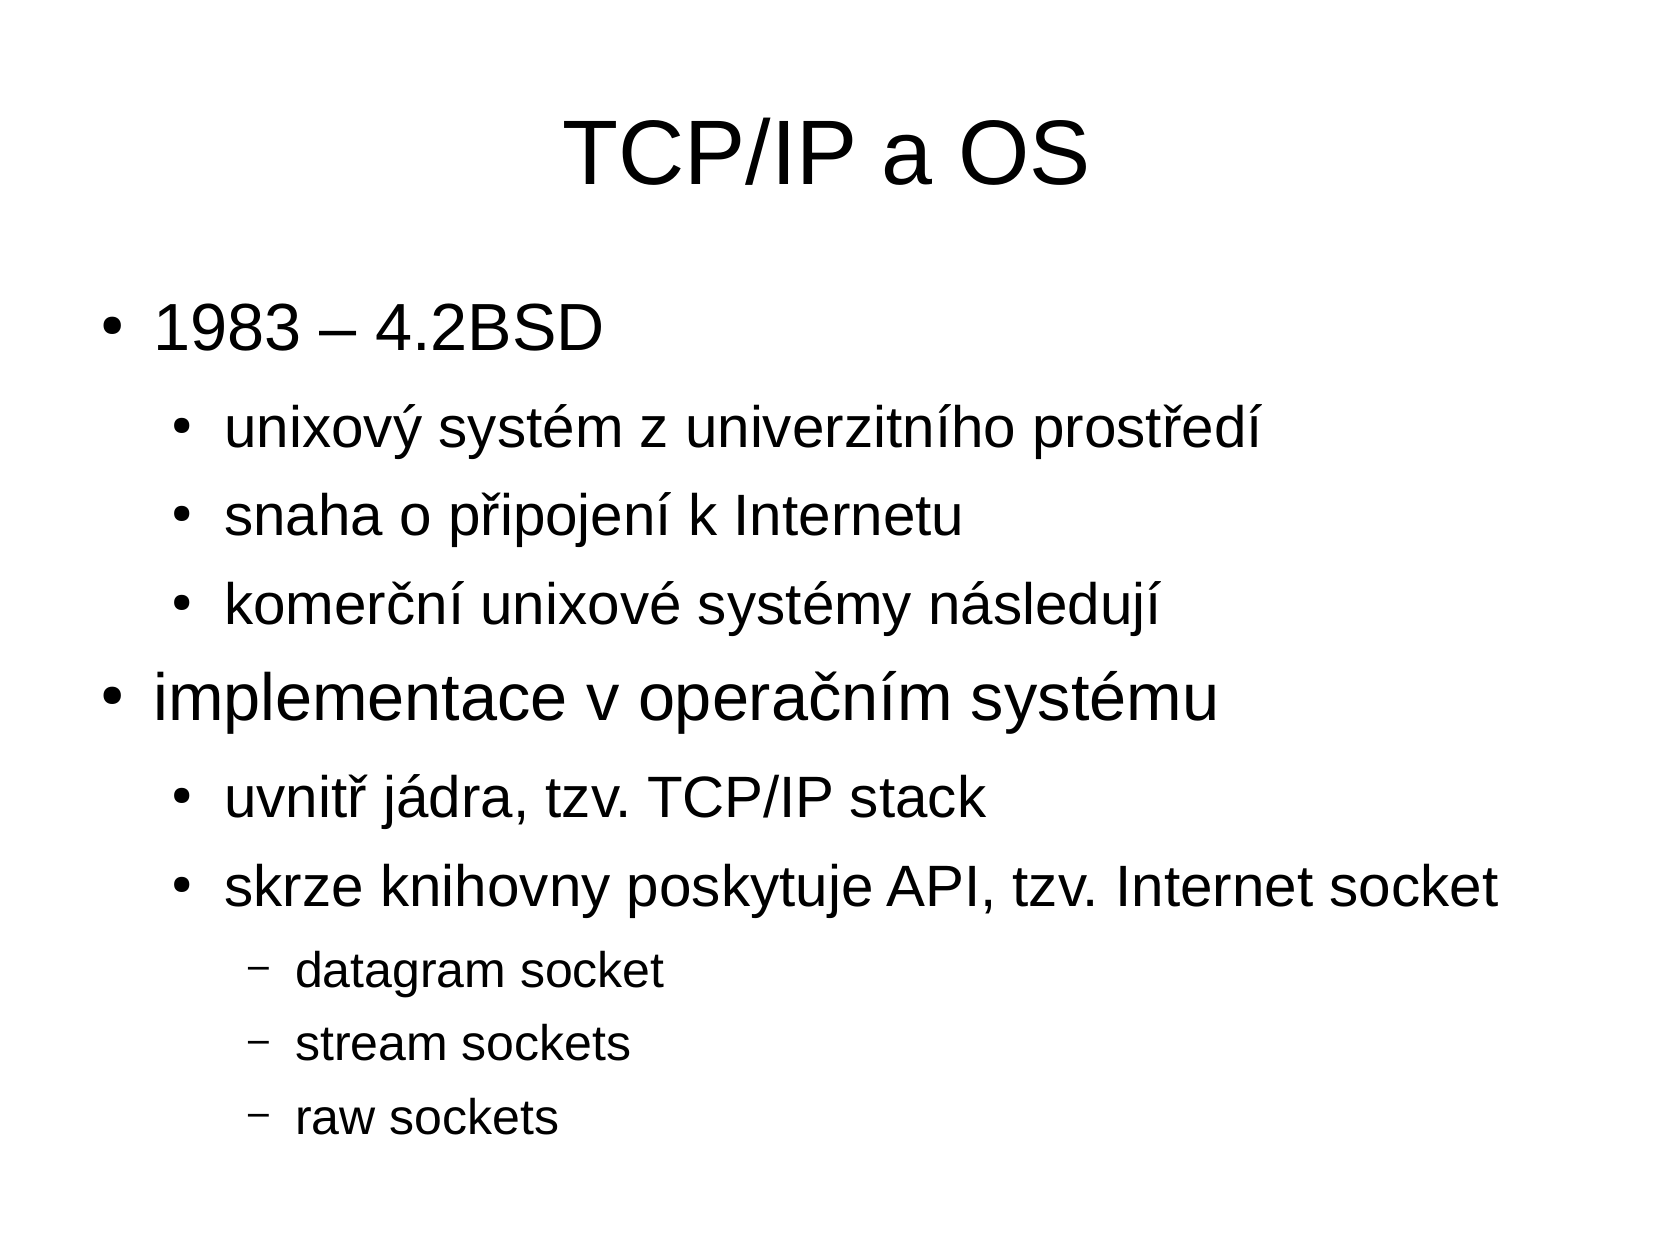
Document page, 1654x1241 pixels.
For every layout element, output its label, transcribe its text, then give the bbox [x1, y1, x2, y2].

list 1983 – 4.2BSD unixový systém z univerzitního prostředí snaha o připojení k Internetu komerční unixové systémy následují implementace v operačním systému uvnitř jádra, tzv. TCP/IP stack skrze knihovny poskytuje API, tzv. Internet socket datagram socket stream sockets raw sockets [82, 290, 1571, 1144]
title TCP/IP a OS [82, 49, 1571, 257]
